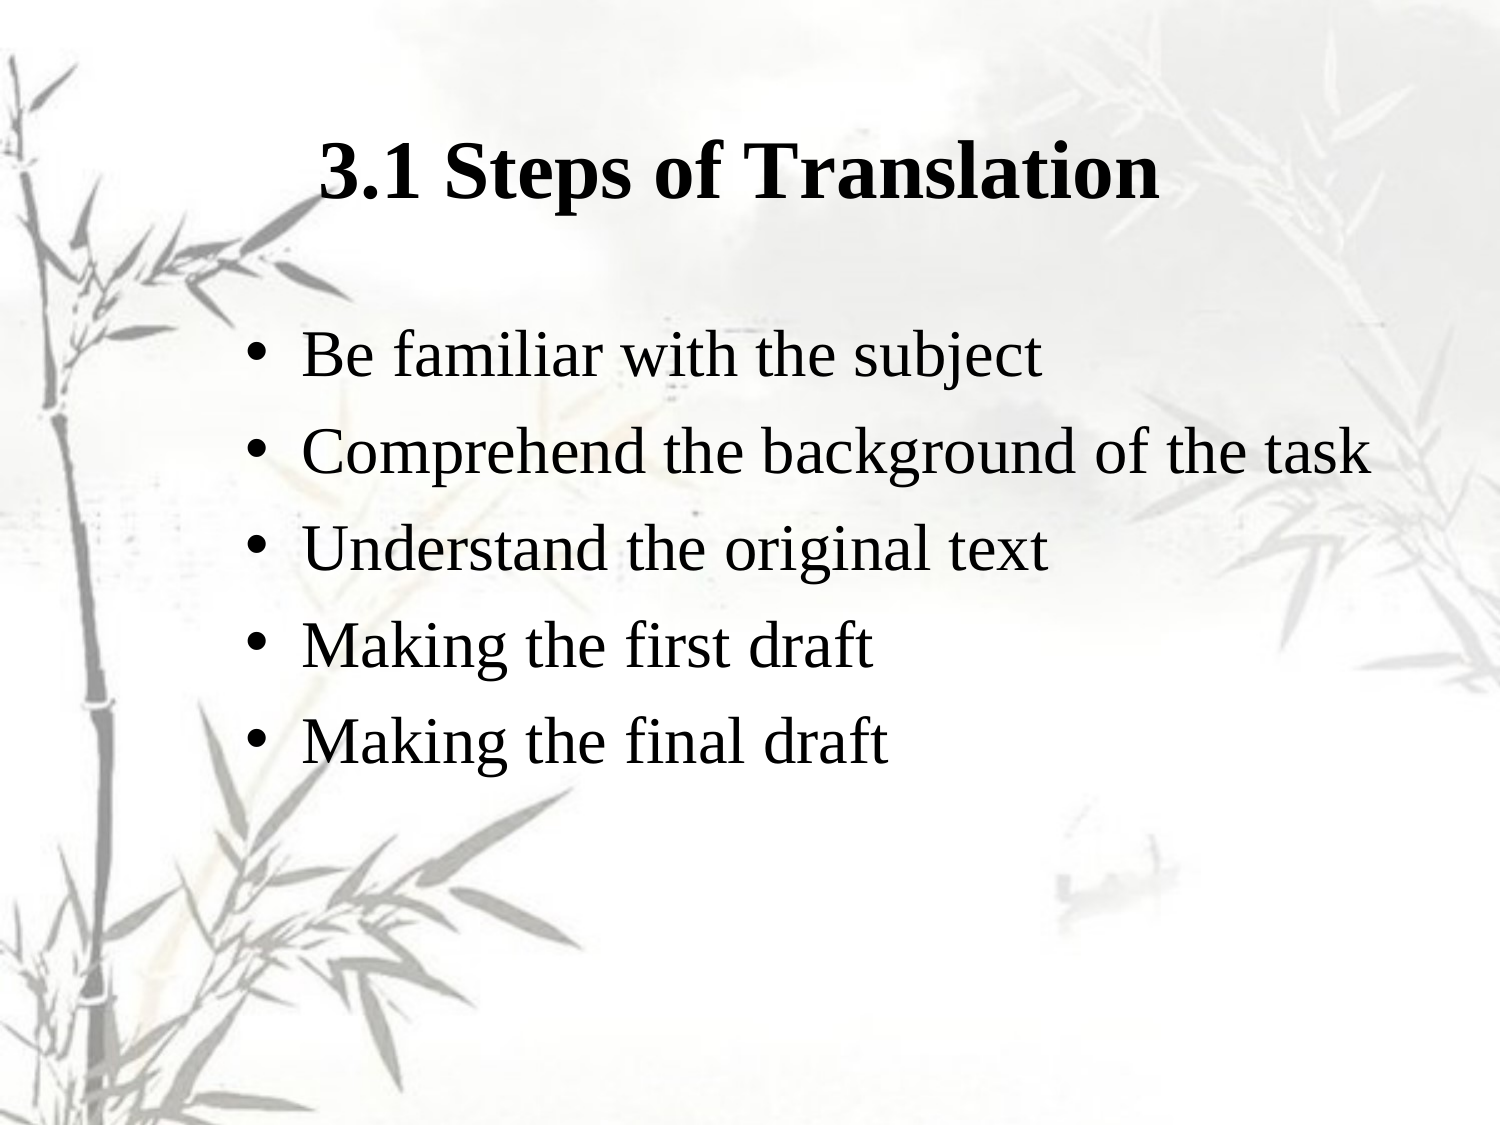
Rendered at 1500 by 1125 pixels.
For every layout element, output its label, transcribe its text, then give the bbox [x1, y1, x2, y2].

title 3.1 Steps of Translation [64, 78, 1415, 266]
picture [0, 0, 1500, 1125]
list Be familiar with the subject Comprehend the background of the task Understand the original text Making the first draft Making the final draft [230, 302, 1500, 1046]
